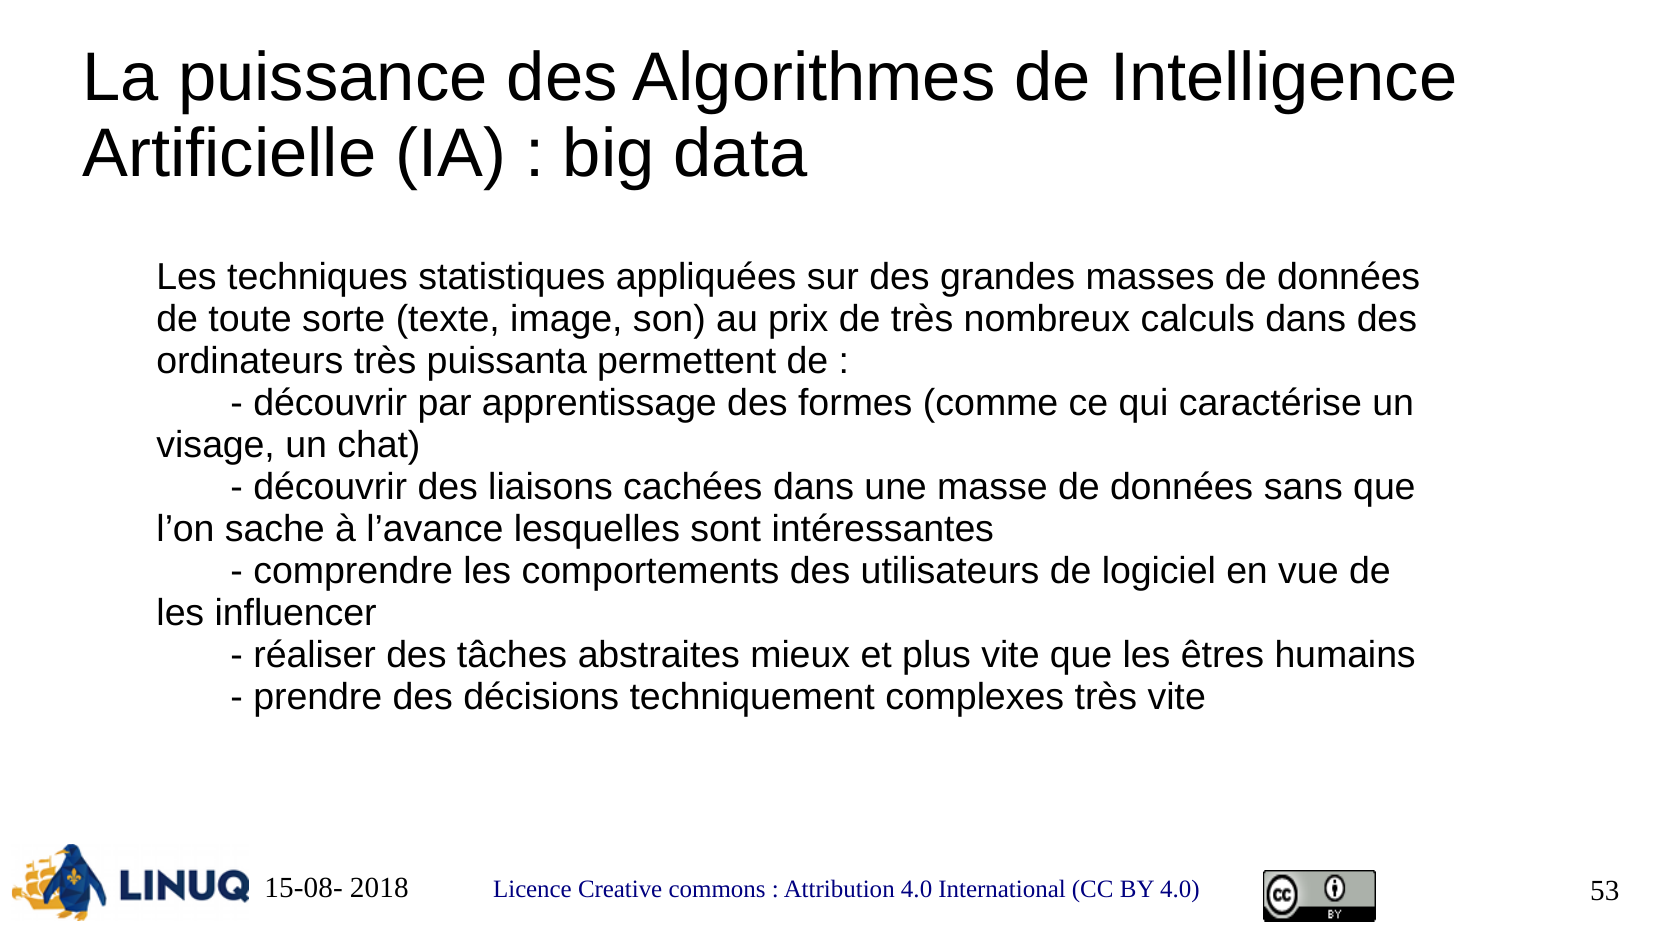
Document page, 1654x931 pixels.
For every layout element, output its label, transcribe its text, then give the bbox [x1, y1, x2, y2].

picture [11, 844, 249, 921]
text_box Les techniques statistiques appliquées sur des grandes masses de données de toute sorte (texte, image, son) au prix de très nombreux calculs dans des ordinateurs très puissanta permettent de : - découvrir par apprentissage des formes (comme ce qui caractérise un visage, un chat) - découvrir des liaisons cachées dans une masse de données sans que l’on sache à l’avance lesquelles sont intéressantes - comprendre les comportements des utilisateurs de logiciel en vue de les influencer - réaliser des tâches abstraites mieux et plus vite que les êtres humains - prendre des décisions techniquement complexes très vite [141, 248, 1453, 767]
picture [1263, 870, 1376, 922]
title La puissance des Algorithmes de Intelligence Artificielle (IA) : big data [82, 37, 1571, 193]
